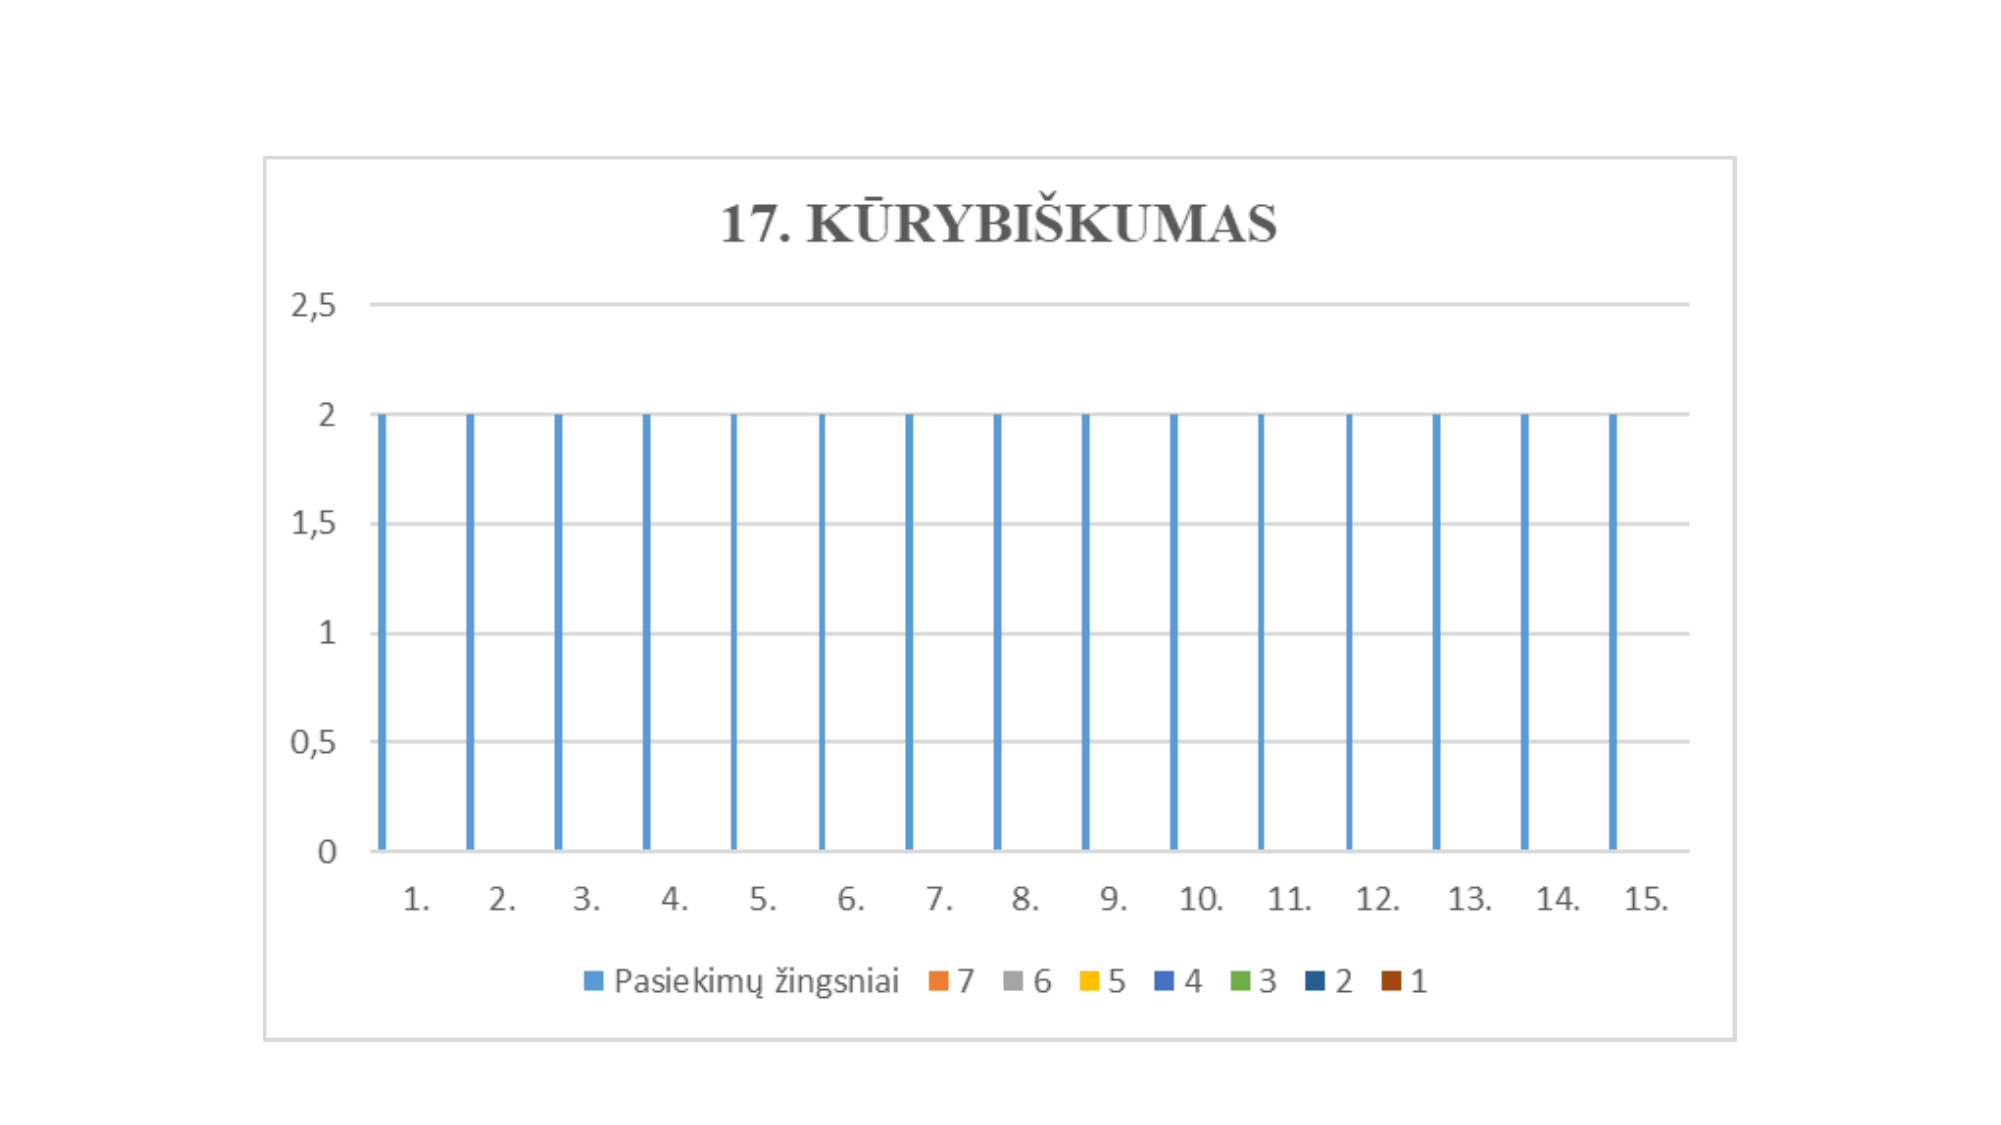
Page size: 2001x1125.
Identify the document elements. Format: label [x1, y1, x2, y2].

picture [263, 156, 1737, 1042]
